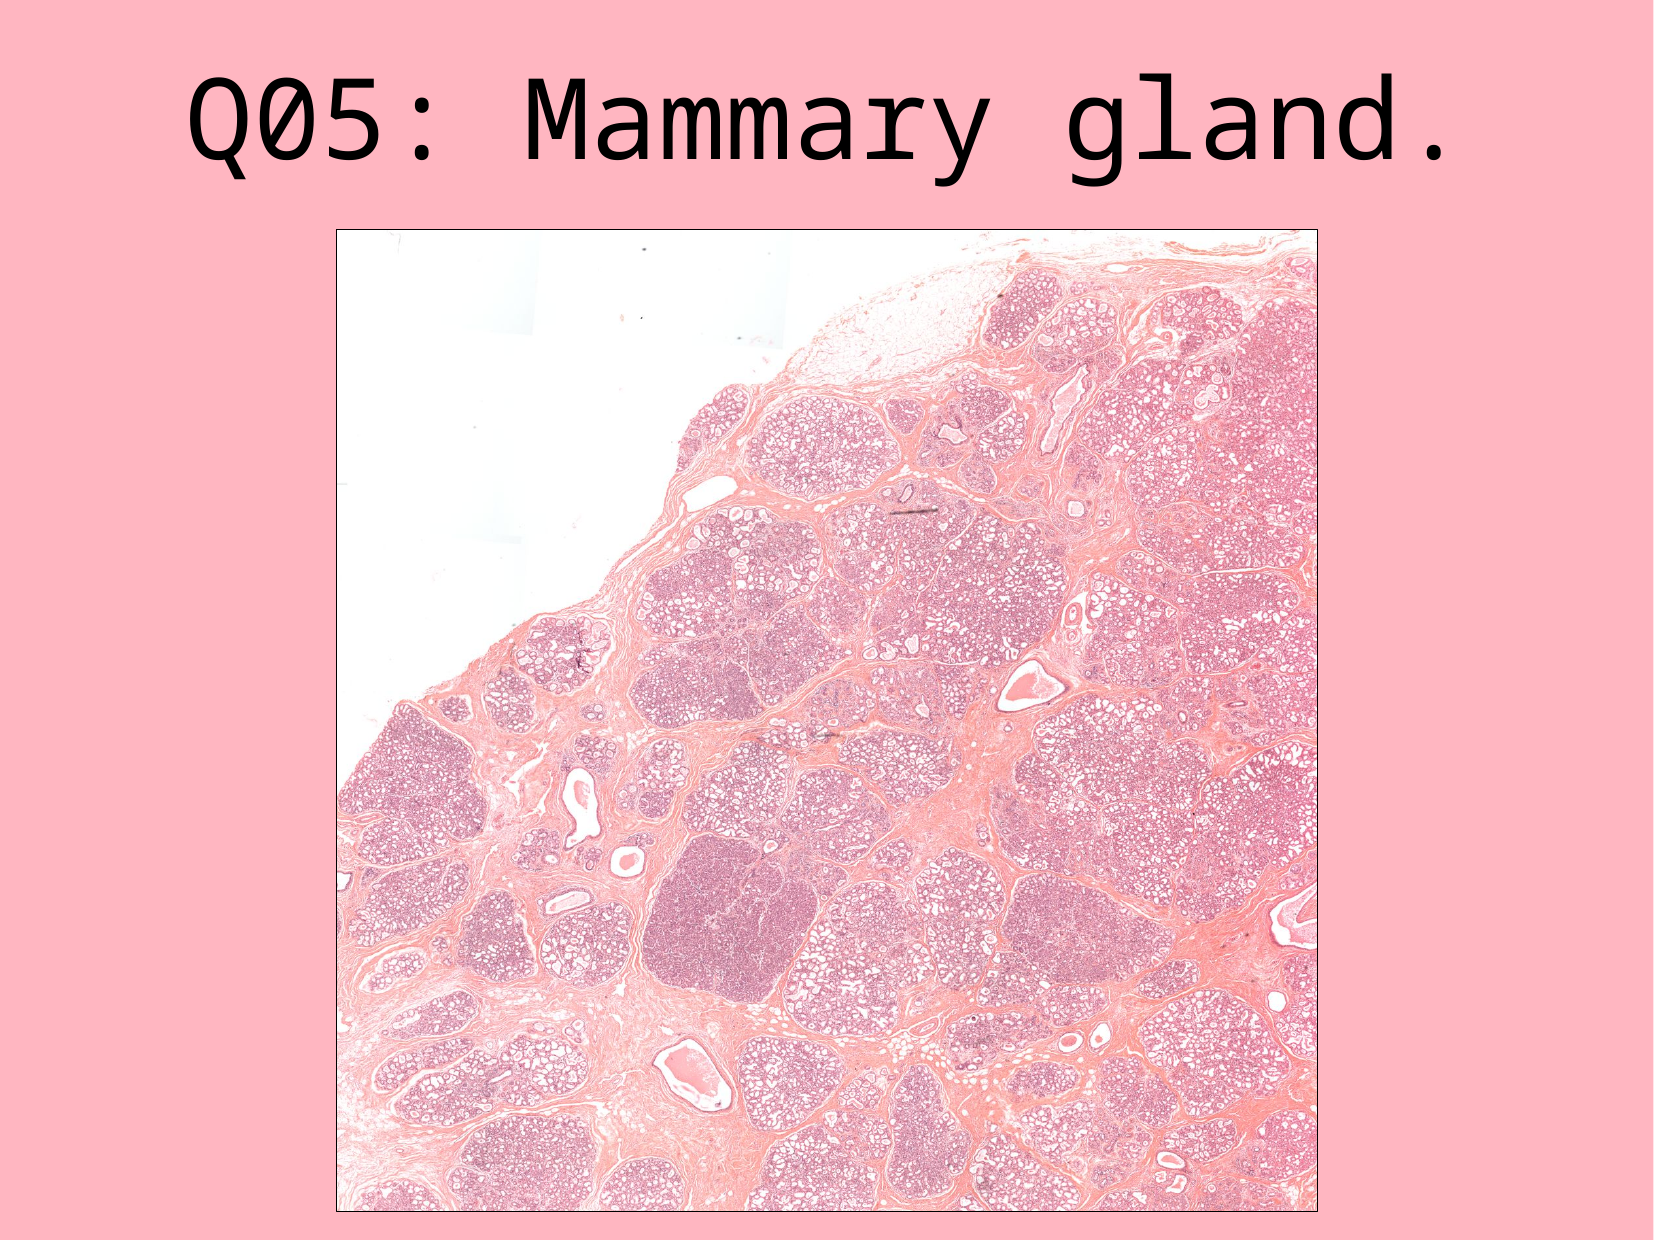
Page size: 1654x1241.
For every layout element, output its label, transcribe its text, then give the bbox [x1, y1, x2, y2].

picture [336, 230, 1317, 1211]
title Q05: Mammary gland. [0, 30, 1654, 201]
